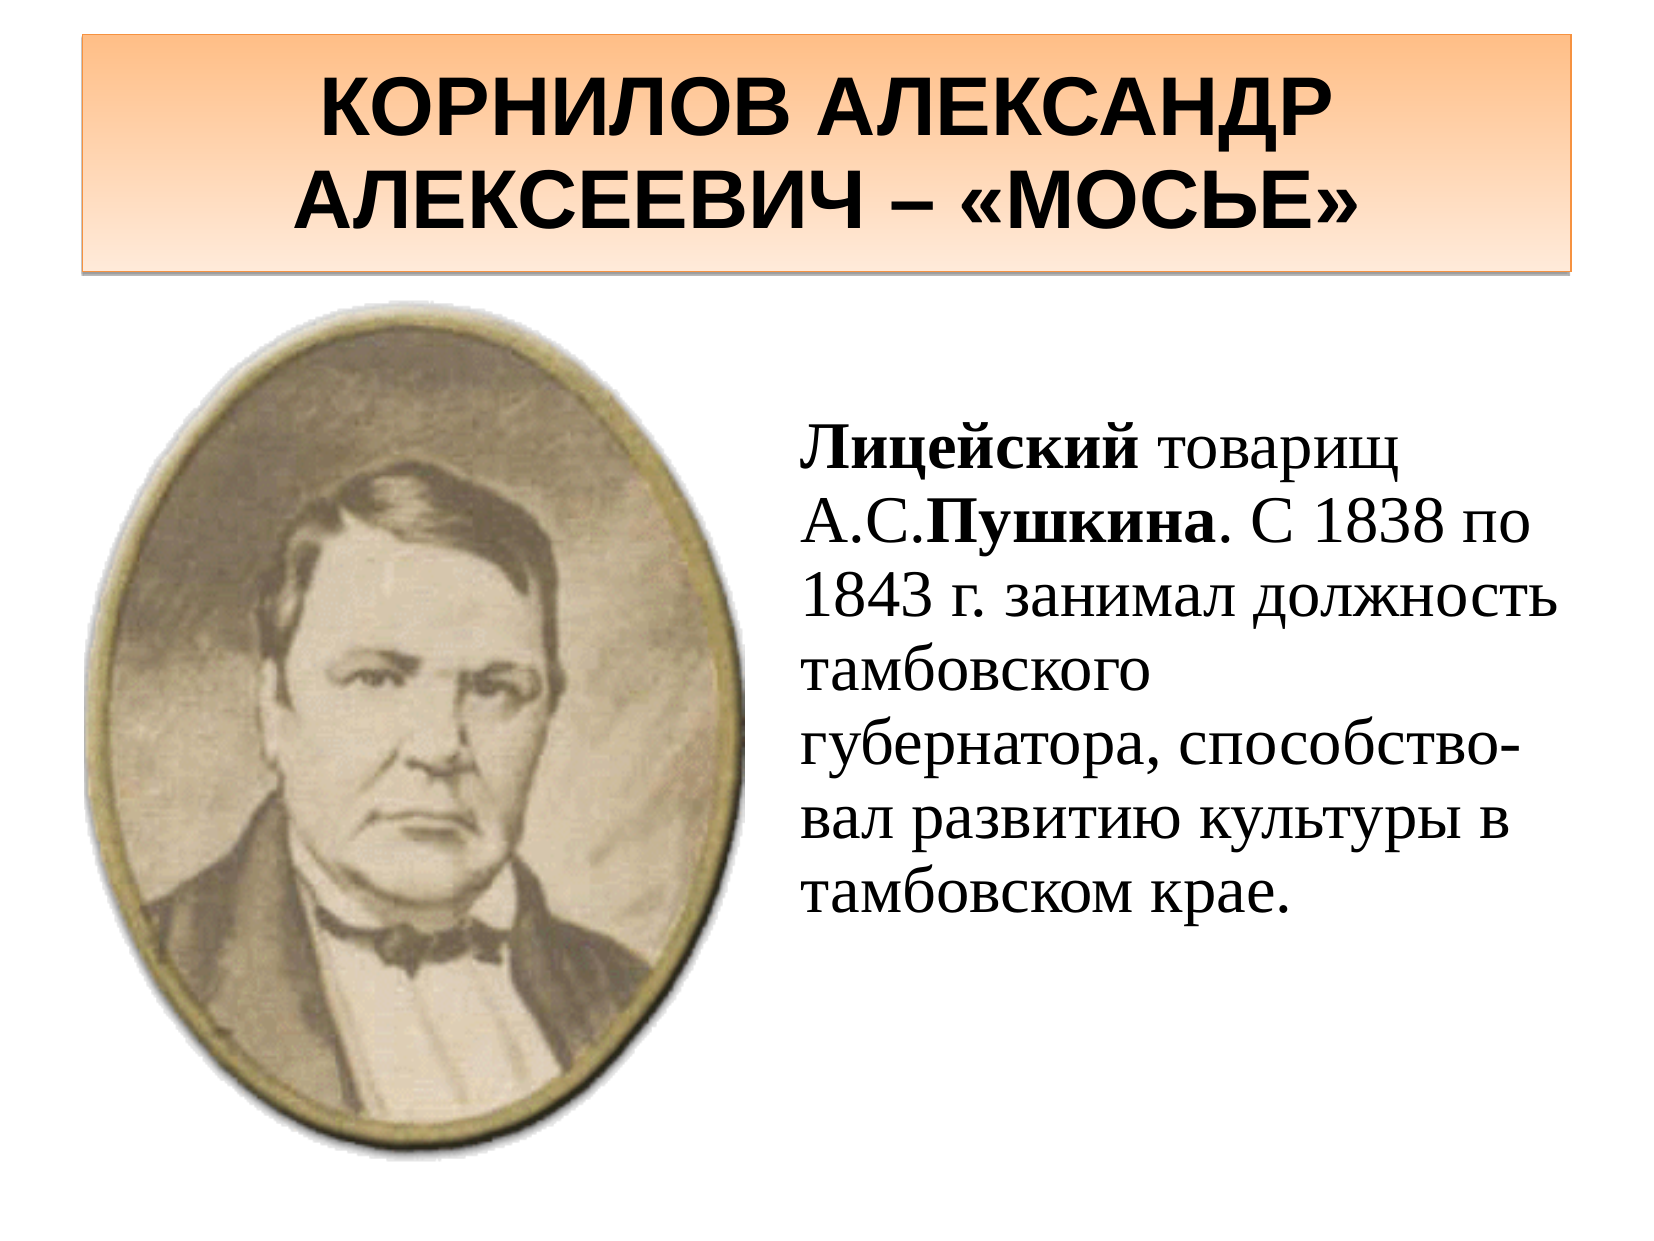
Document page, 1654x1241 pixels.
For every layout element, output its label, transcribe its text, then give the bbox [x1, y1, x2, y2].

picture [84, 294, 745, 1167]
text_box Лицейский товарищ А.С.Пушкина. С 1838 по 1843 г. занимал должность тамбовского губернатора, способство-вал развитию культуры в тамбовском крае. [800, 409, 1609, 928]
title КОРНИЛОВ АЛЕКСАНДР АЛЕКСЕЕВИЧ – «МОСЬЕ» [82, 34, 1571, 272]
